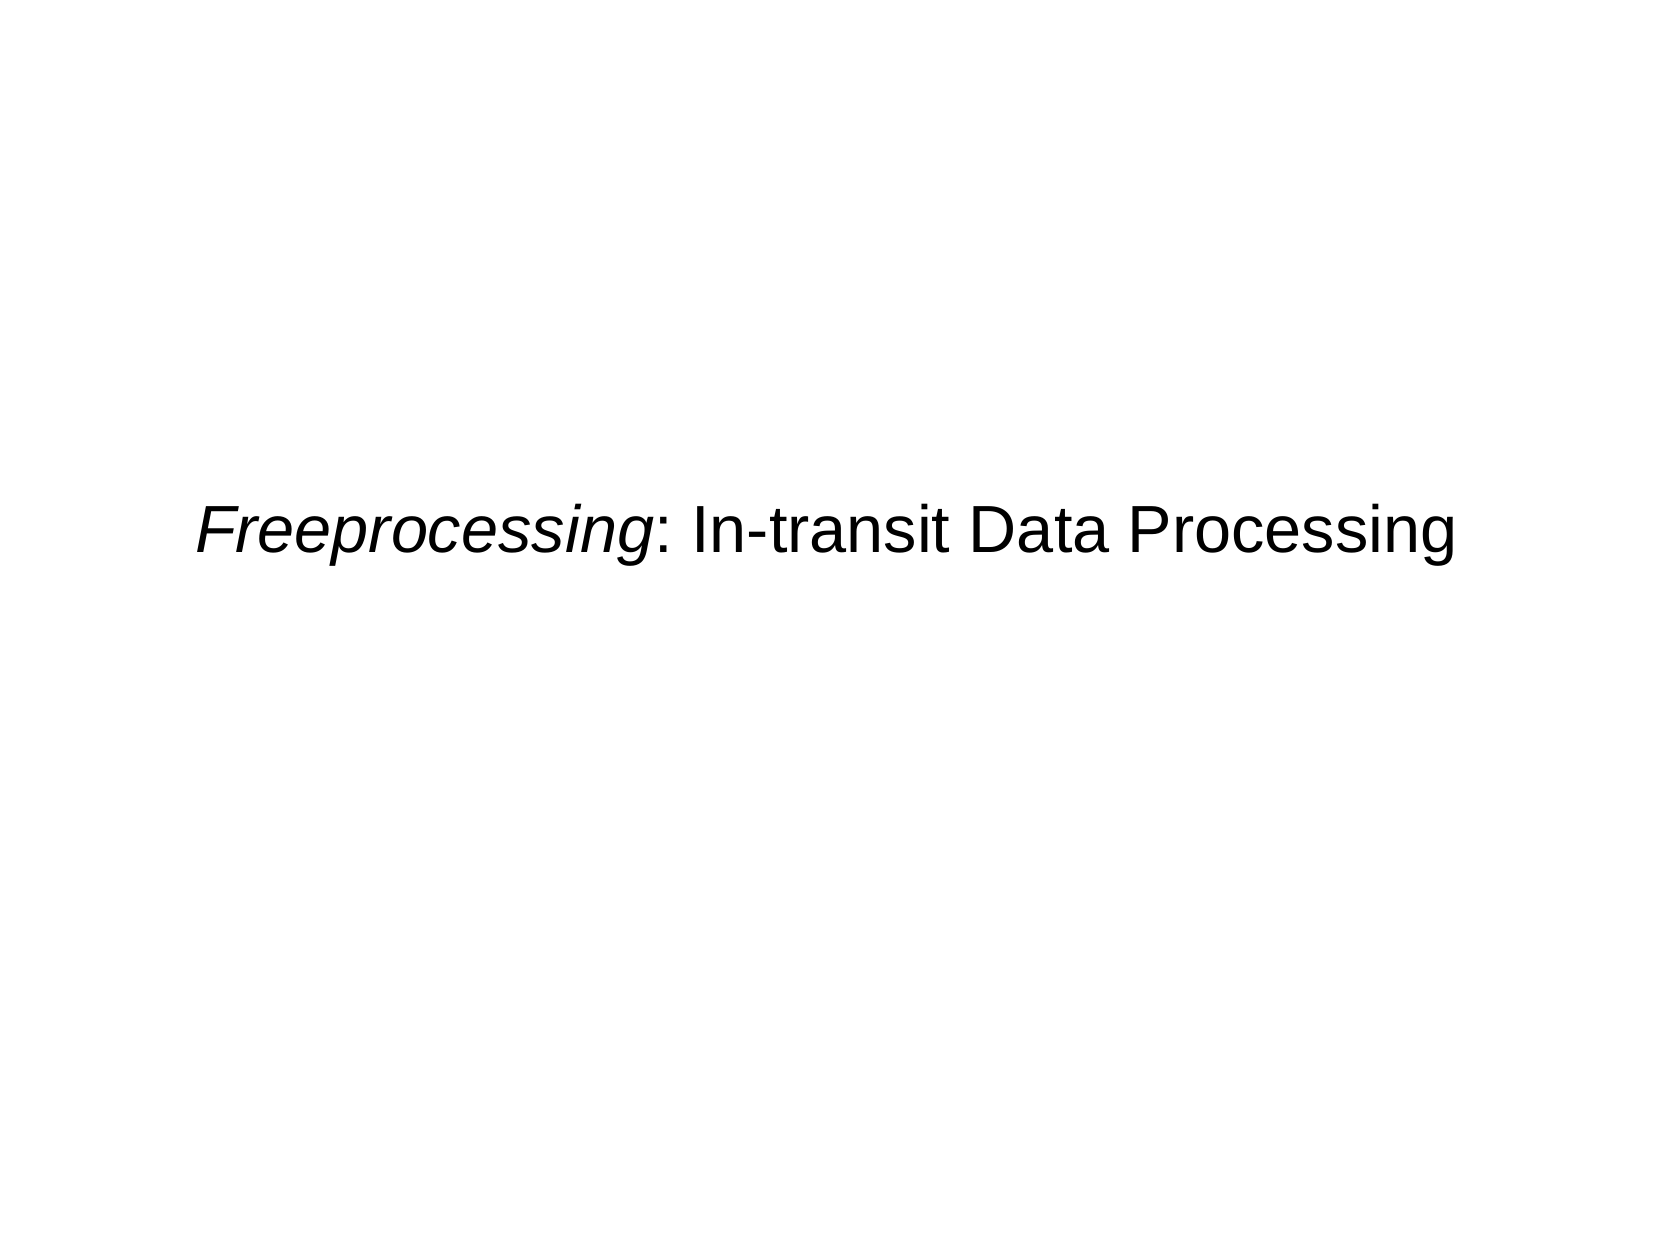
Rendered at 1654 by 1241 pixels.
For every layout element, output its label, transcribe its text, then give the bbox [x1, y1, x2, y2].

subtitle Freeprocessing: In-transit Data Processing [82, 49, 1571, 1010]
